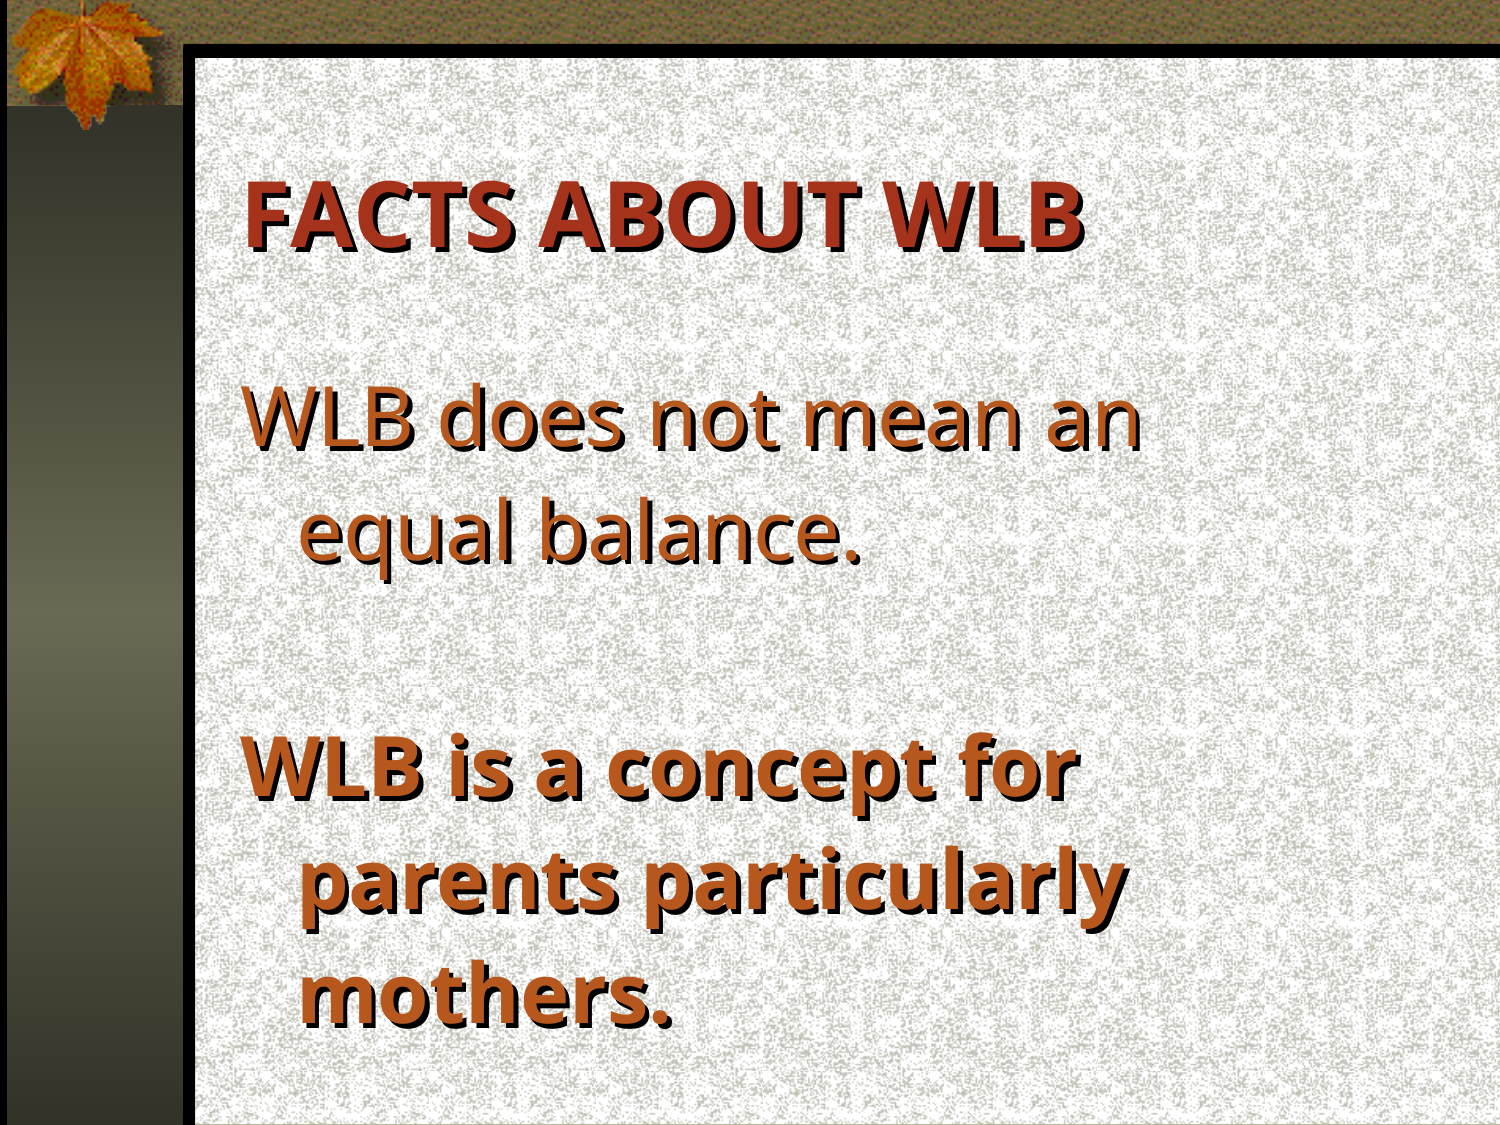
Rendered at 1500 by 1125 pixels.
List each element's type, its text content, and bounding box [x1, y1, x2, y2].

title FACTS ABOUT WLB [225, 137, 1438, 288]
picture [196, 58, 1500, 1124]
list WLB does not mean an equal balance. [225, 350, 1351, 638]
list WLB is a concept for parents particularly mothers. [225, 699, 1351, 1007]
picture [7, 0, 1500, 130]
